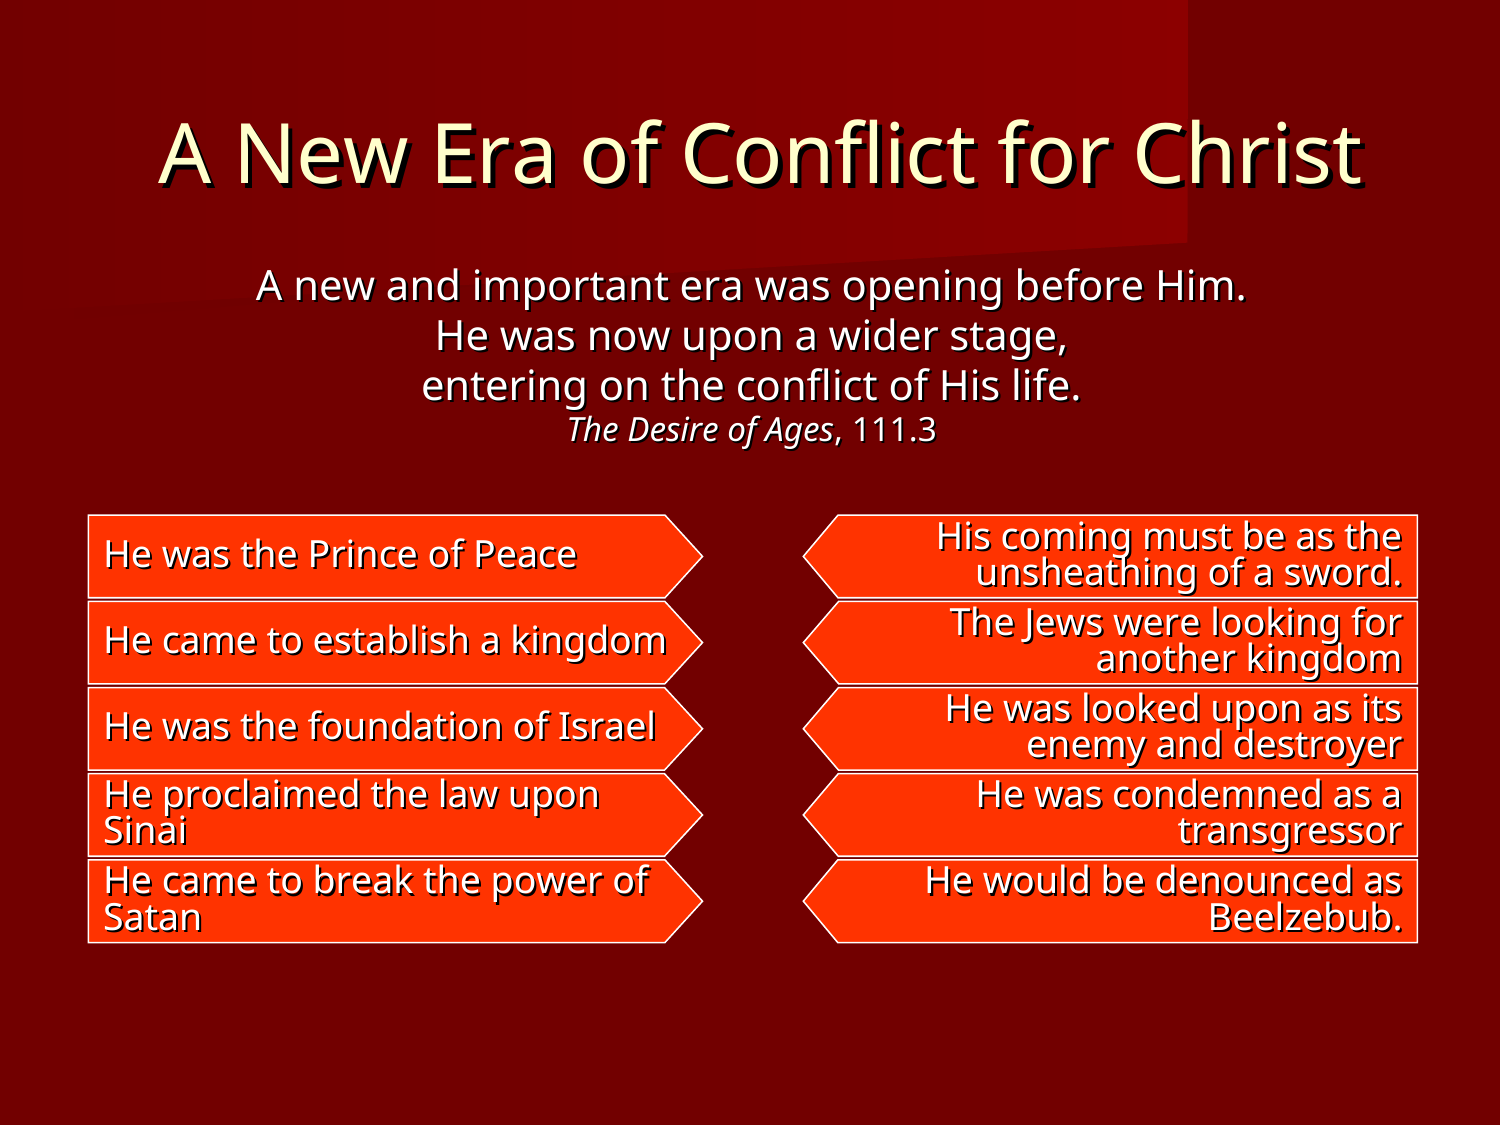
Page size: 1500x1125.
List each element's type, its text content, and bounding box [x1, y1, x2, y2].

text_box He was looked upon as its enemy and destroyer [803, 687, 1418, 771]
text_box He was the foundation of Israel [88, 687, 703, 771]
text_box He came to establish a kingdom [88, 601, 703, 684]
text_box He would be denounced as Beelzebub. [803, 859, 1418, 943]
text_box He came to break the power of Satan [88, 859, 703, 943]
text_box He was the Prince of Peace [88, 515, 703, 598]
text_box He proclaimed the law upon Sinai [88, 773, 703, 857]
text_box The Jews were looking for another kingdom [803, 601, 1418, 684]
text_box He was condemned as a transgressor [803, 773, 1418, 857]
list A new and important era was opening before Him. He was now upon a wider stage, entering on the conflict of His life. The Desire of Ages, 111.3 [75, 250, 1426, 507]
title A New Era of Conflict for Christ [75, 56, 1426, 245]
text_box His coming must be as the unsheathing of a sword. [803, 515, 1418, 598]
